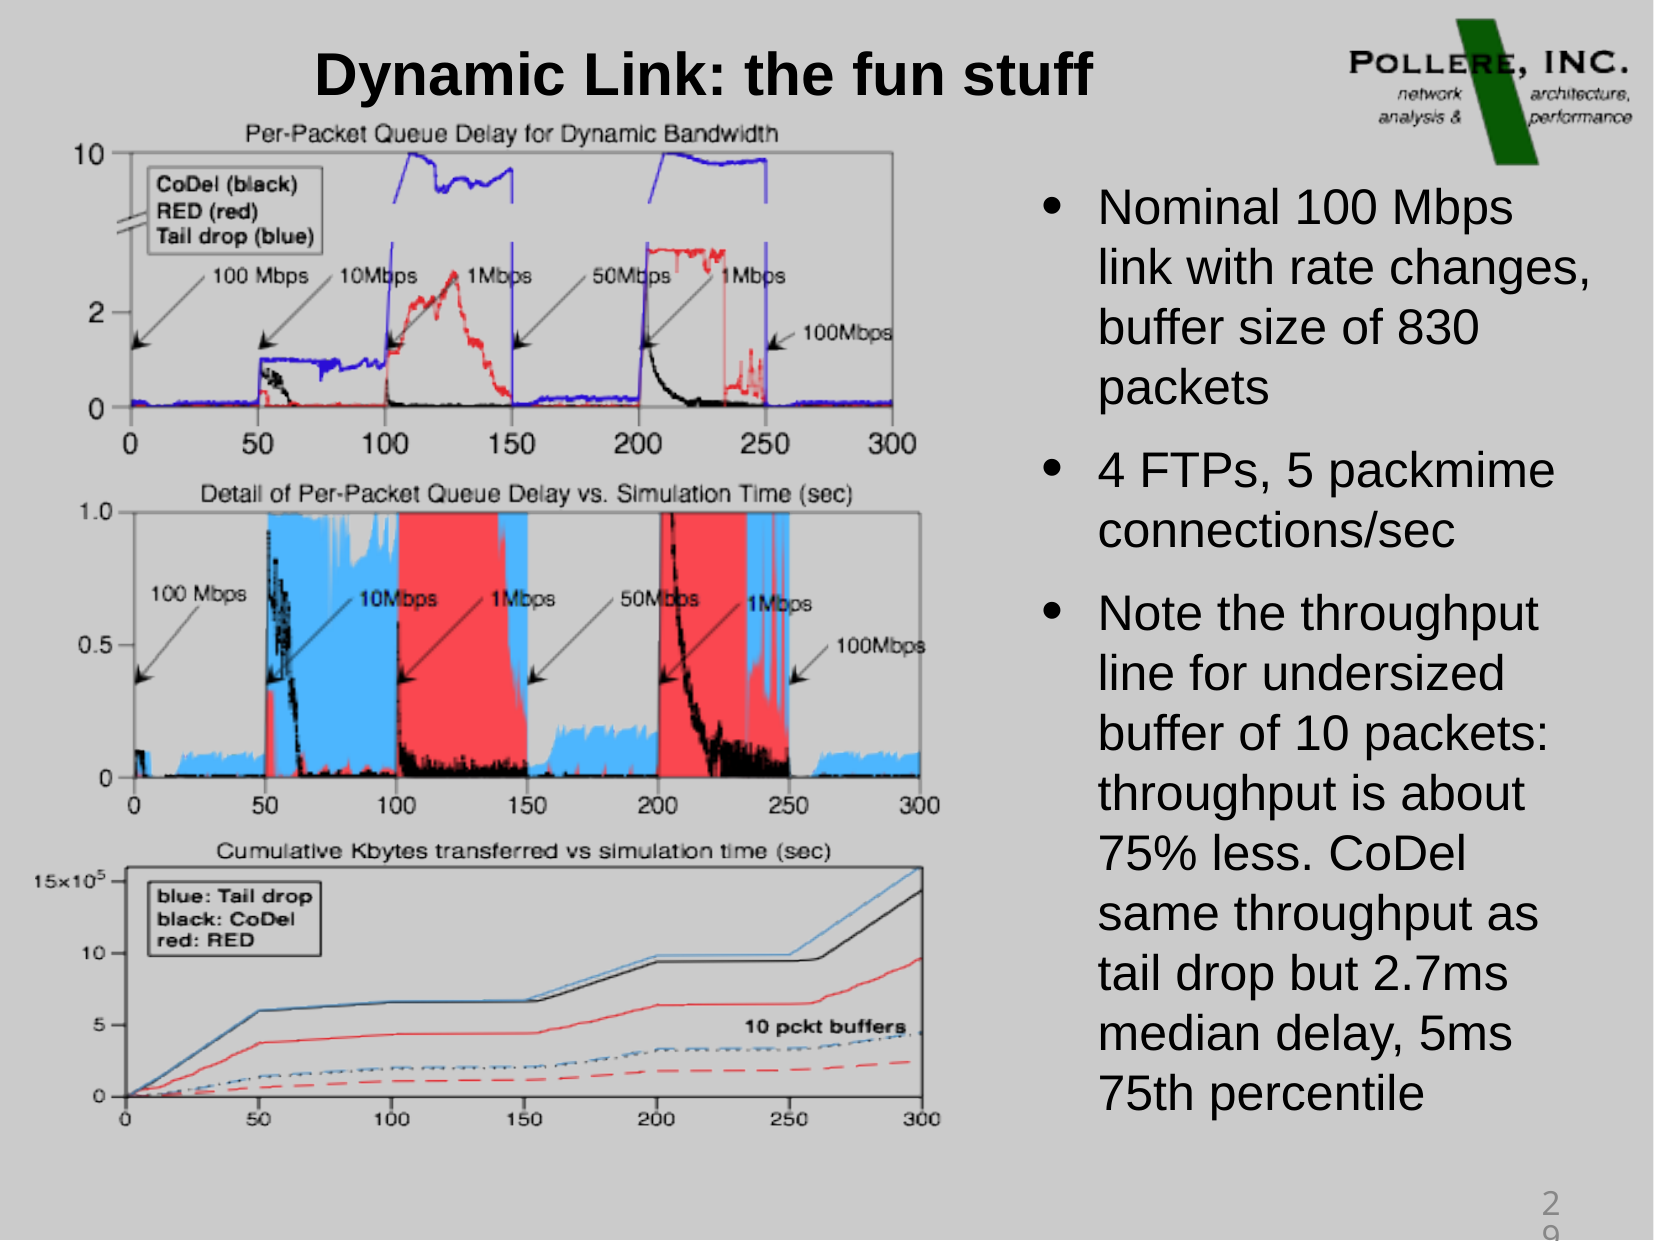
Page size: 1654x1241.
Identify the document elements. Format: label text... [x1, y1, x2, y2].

picture [35, 836, 953, 1139]
picture [43, 116, 932, 472]
title Dynamic Link: the fun stuff [74, 18, 1336, 124]
list Nominal 100 Mbps link with rate changes, buffer size of 830 packets 4 FTPs, 5 packmime connections/sec Note the throughput line for undersized buffer of 10 packets: throughput is about 75% less. CoDel same throughput as tail drop but 2.7ms median delay, 5ms 75th percentile [1035, 168, 1604, 1241]
picture [64, 476, 953, 832]
picture [1329, 14, 1651, 169]
